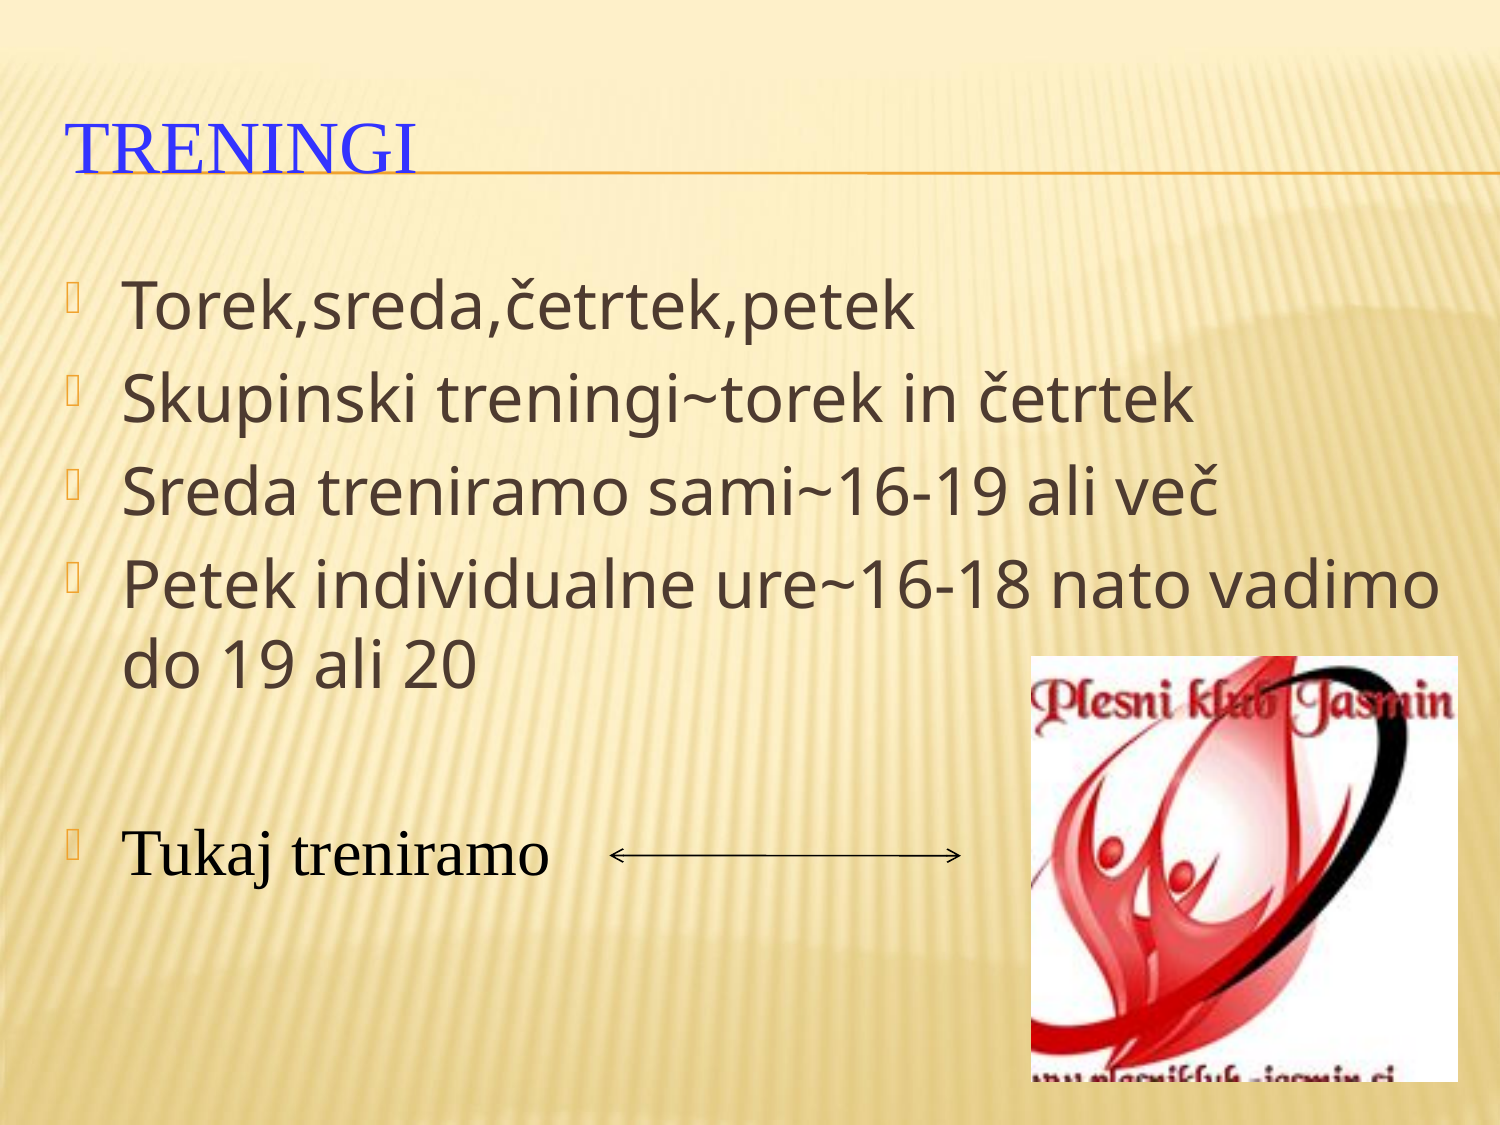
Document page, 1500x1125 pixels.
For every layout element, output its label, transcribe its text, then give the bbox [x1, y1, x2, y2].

list Torek,sreda,četrtek,petek Skupinski treningi~torek in četrtek Sreda treniramo sami~16-19 ali več Petek individualne ure~16-18 nato vadimo do 19 ali 20 Tukaj treniramo [50, 254, 1475, 998]
title treningi [50, 75, 1475, 213]
picture [0, 0, 1500, 1125]
